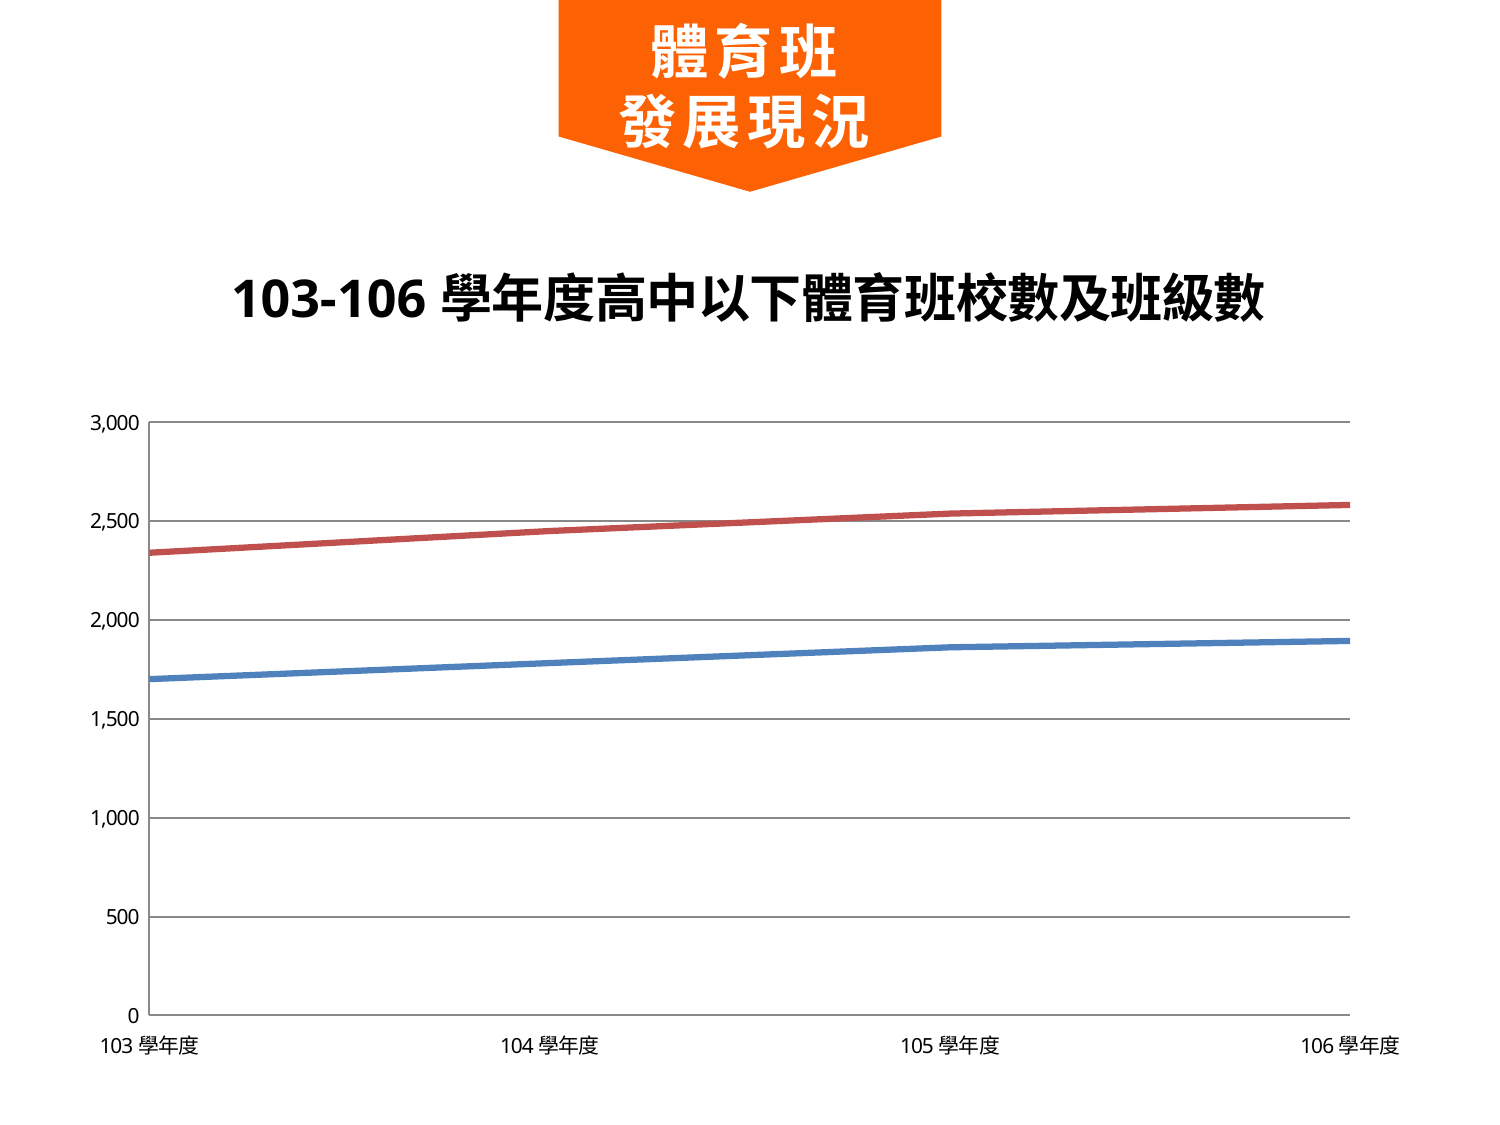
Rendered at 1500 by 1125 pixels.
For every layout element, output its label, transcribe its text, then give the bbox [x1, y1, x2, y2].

text_box 體育班 發展現況 [584, 7, 904, 164]
chart [76, 219, 1424, 1083]
